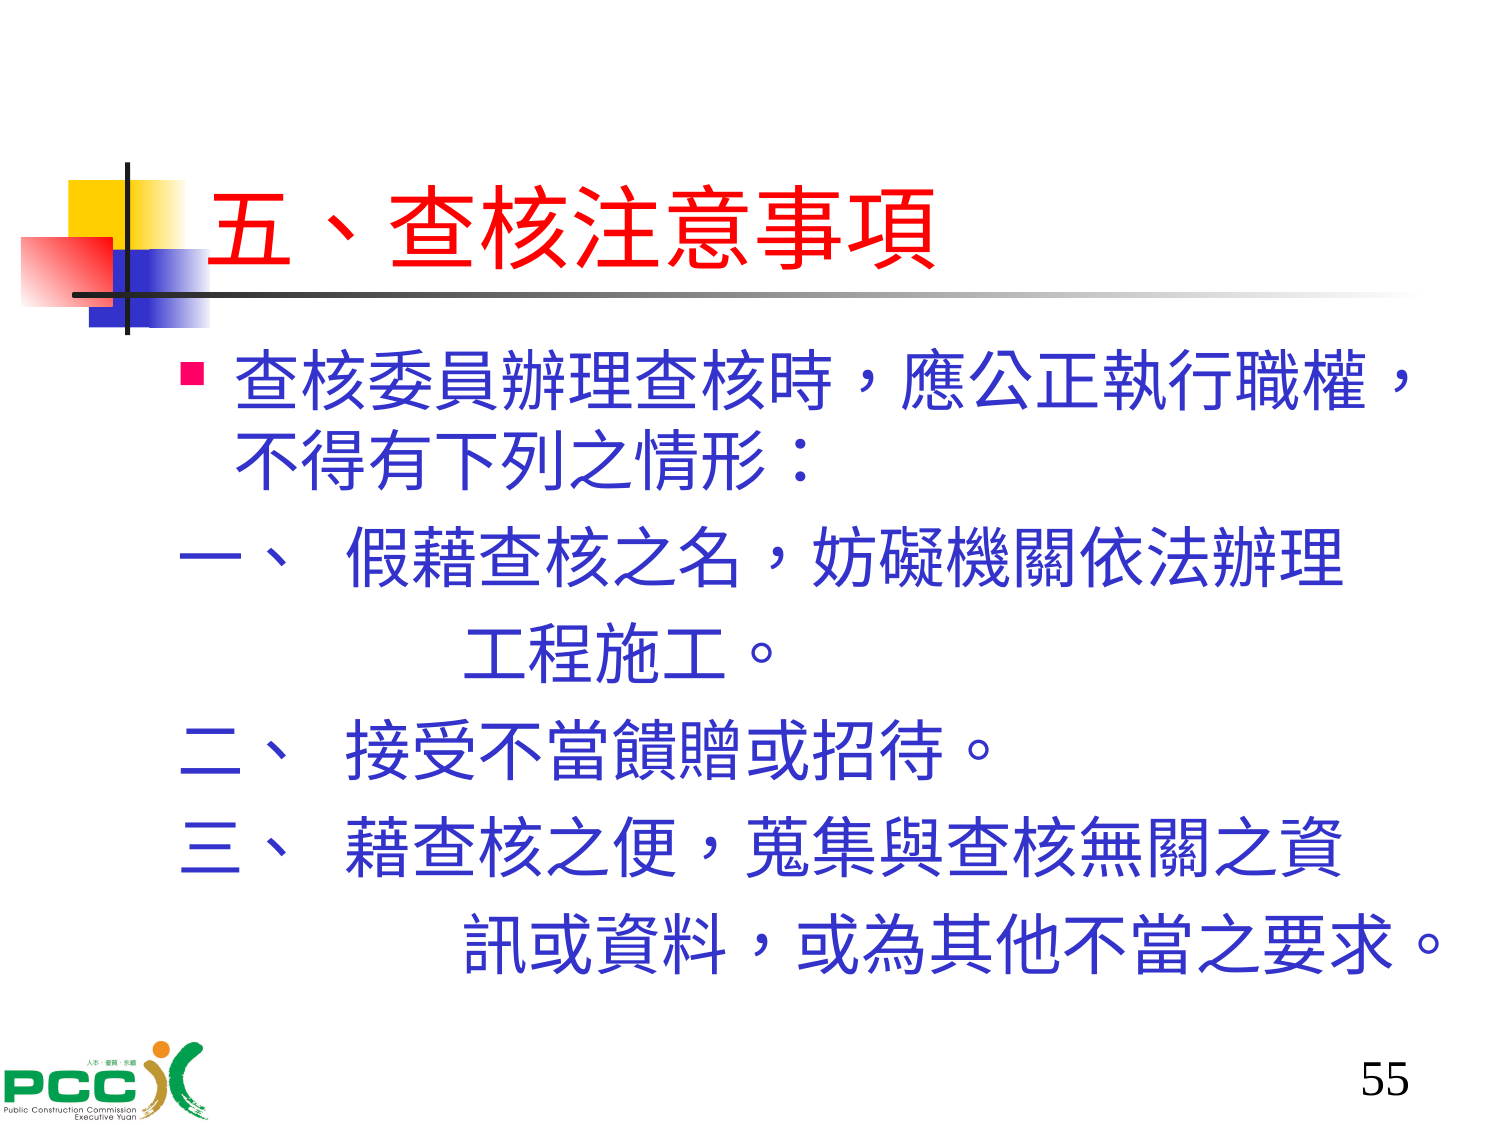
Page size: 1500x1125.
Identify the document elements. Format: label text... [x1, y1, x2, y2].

list 查核委員辦理查核時，應公正執行職權，不得有下列之情形： 一、 假藉查核之名，妨礙機關依法辦理 工程施工。 二、 接受不當饋贈或招待。 三、 藉查核之便，蒐集與查核無關之資 訊或資料，或為其他不當之要求。 [162, 331, 1469, 1007]
picture [0, 1037, 226, 1125]
title 五、查核注意事項 [188, 101, 1468, 289]
